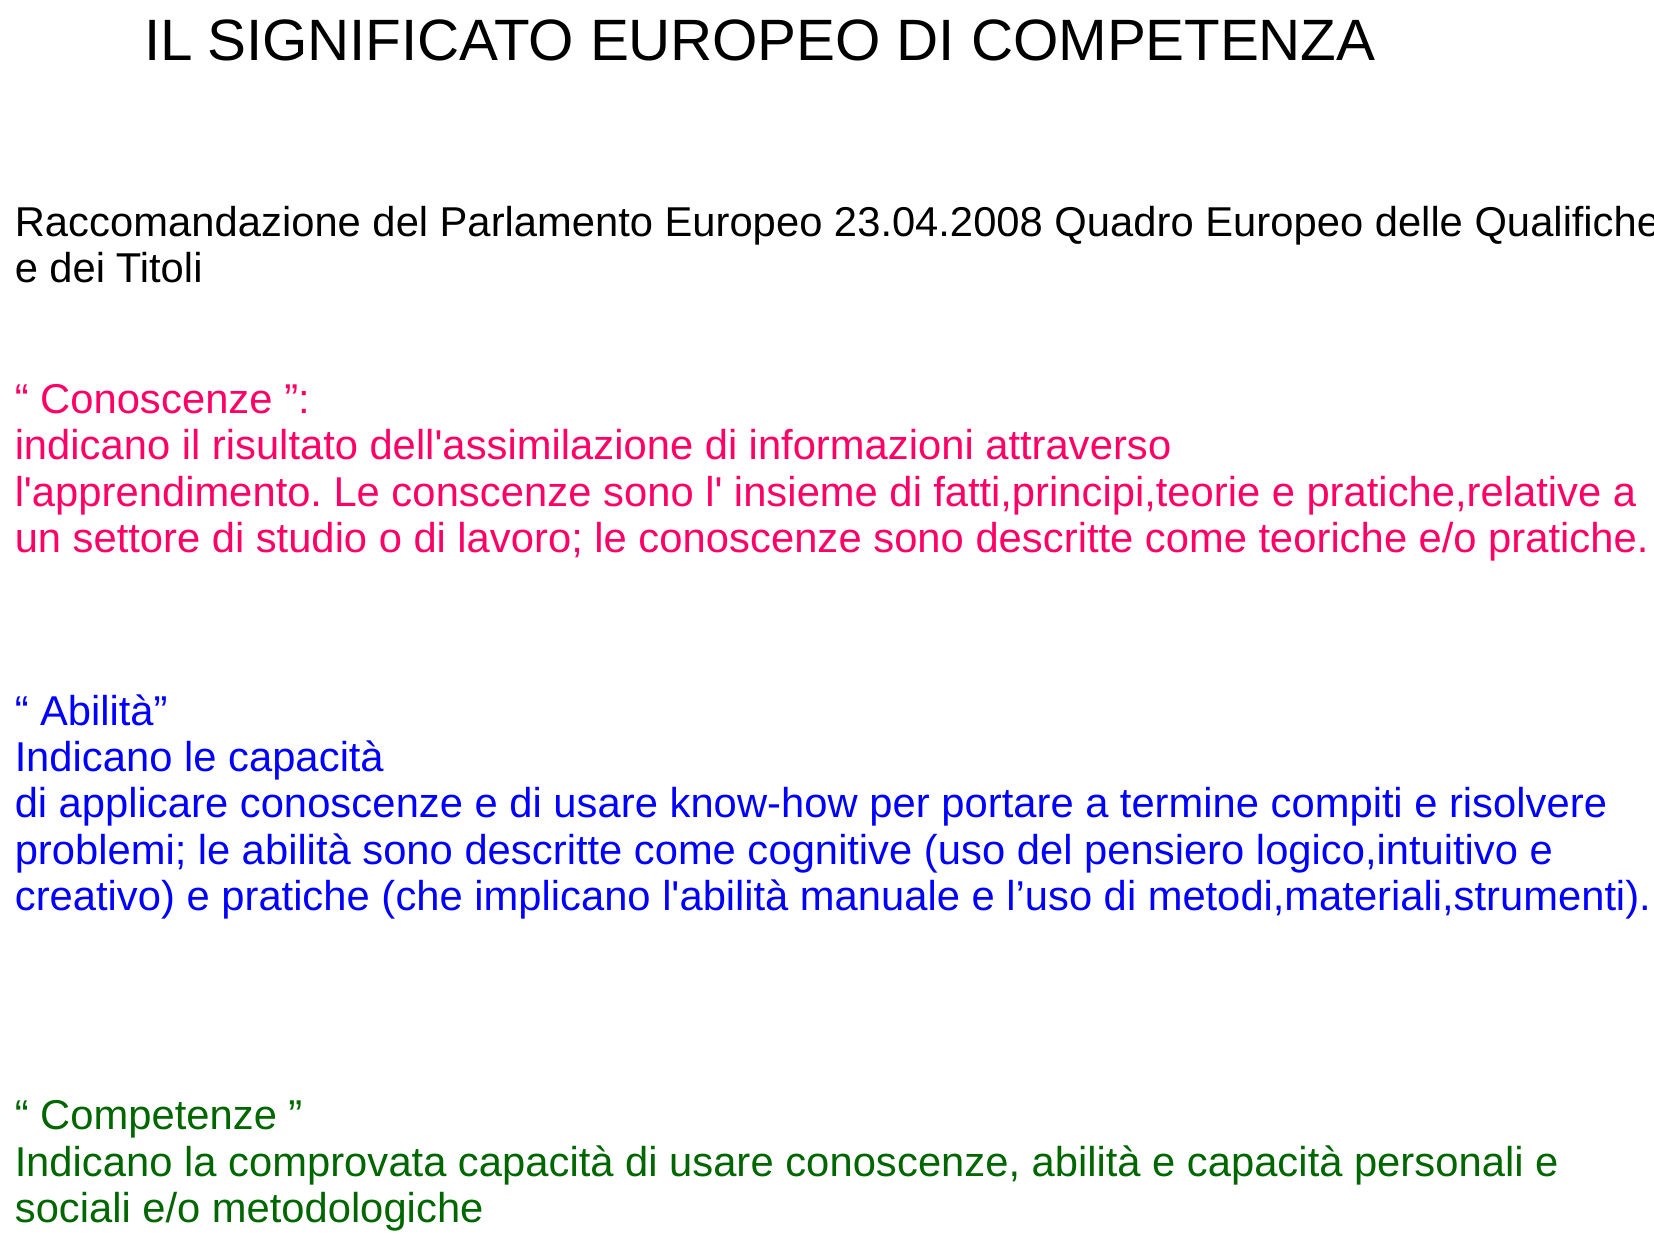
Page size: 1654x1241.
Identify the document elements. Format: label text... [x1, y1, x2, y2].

text_box IL SIGNIFICATO EUROPEO DI COMPETENZA Raccomandazione del Parlamento Europeo 23.04.2008 Quadro Europeo delle Qualifiche e dei Titoli “ Conoscenze ”: indicano il risultato dell'assimilazione di informazioni attraverso l'apprendimento. Le conscenze sono l' insieme di fatti,principi,teorie e pratiche,relative a un settore di studio o di lavoro; le conoscenze sono descritte come teoriche e/o pratiche. “ Abilità” Indicano le capacità di applicare conoscenze e di usare know-how per portare a termine compiti e risolvere problemi; le abilità sono descritte come cognitive (uso del pensiero logico,intuitivo e creativo) e pratiche (che implicano l'abilità manuale e l’uso di metodi,materiali,strumenti). “ Competenze ” Indicano la comprovata capacità di usare conoscenze, abilità e capacità personali e sociali e/o metodologiche [0, 0, 1654, 1241]
